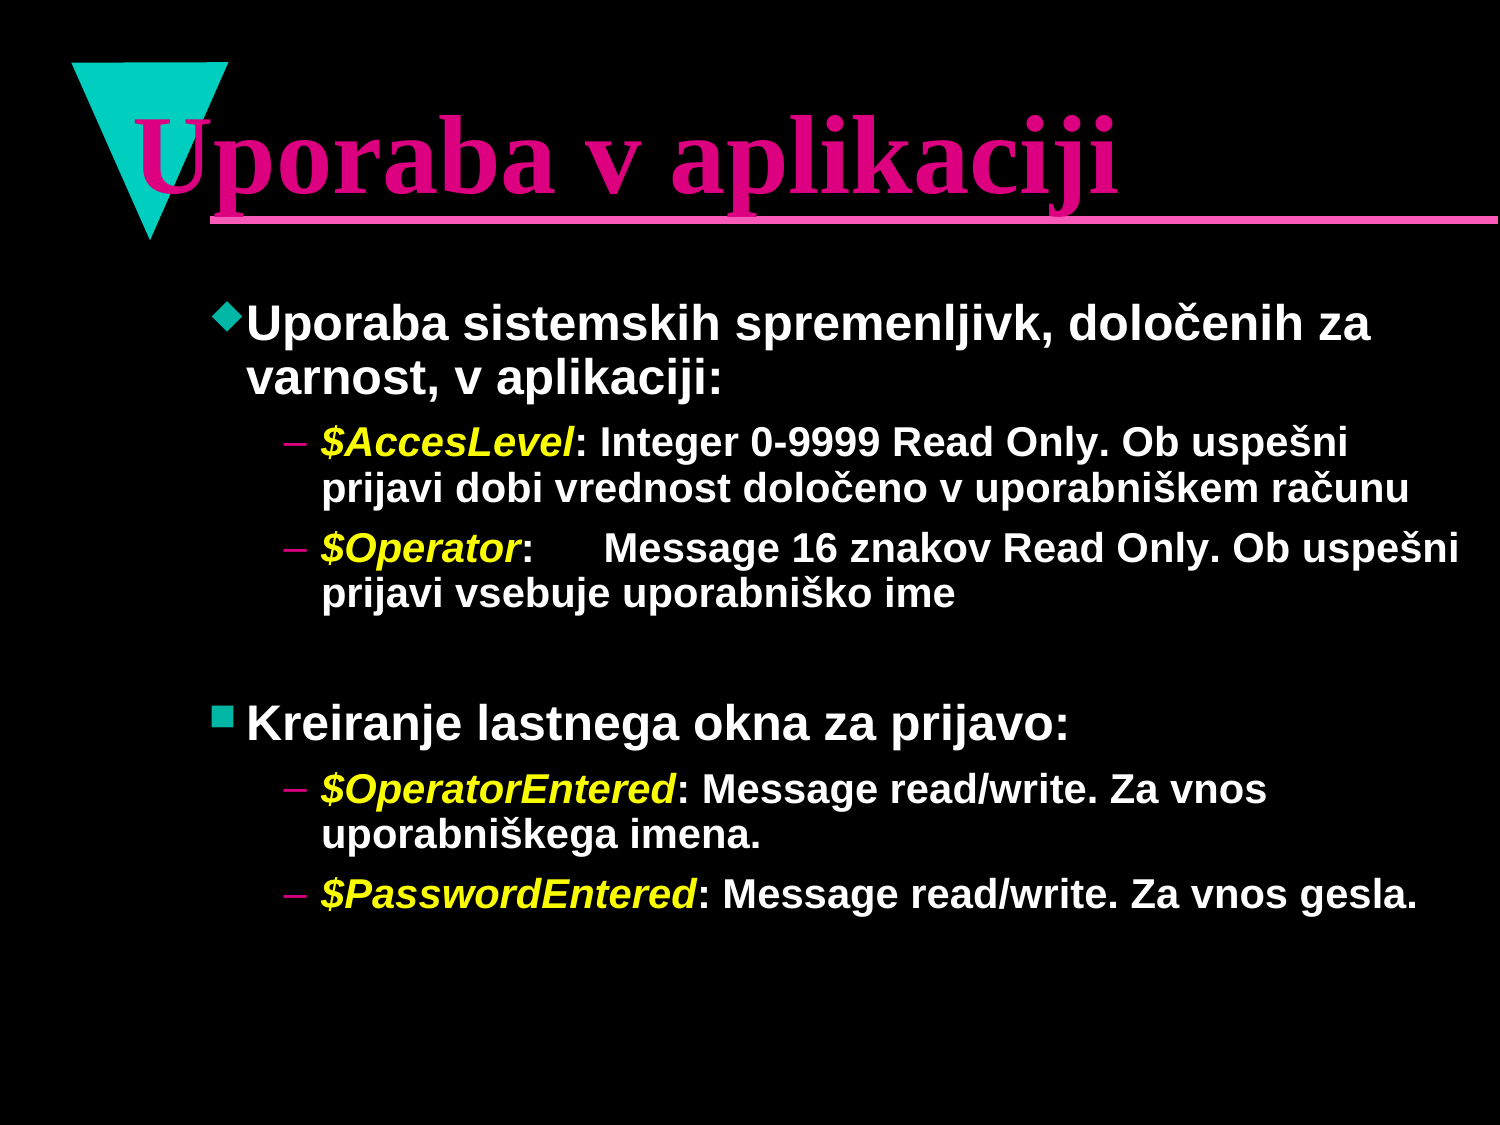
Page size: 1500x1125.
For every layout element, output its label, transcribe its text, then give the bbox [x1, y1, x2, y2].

list Uporaba sistemskih spremenljivk, določenih za varnost, v aplikaciji: $AccesLevel: Integer 0-9999 Read Only. Ob uspešni prijavi dobi vrednost določeno v uporabniškem računu $Operator: Message 16 znakov Read Only. Ob uspešni prijavi vsebuje uporabniško ime Kreiranje lastnega okna za prijavo: $OperatorEntered: Message read/write. Za vnos uporabniškega imena. $PasswordEntered: Message read/write. Za vnos gesla. [118, 289, 1498, 965]
title Uporaba v aplikaciji [117, 63, 1500, 251]
